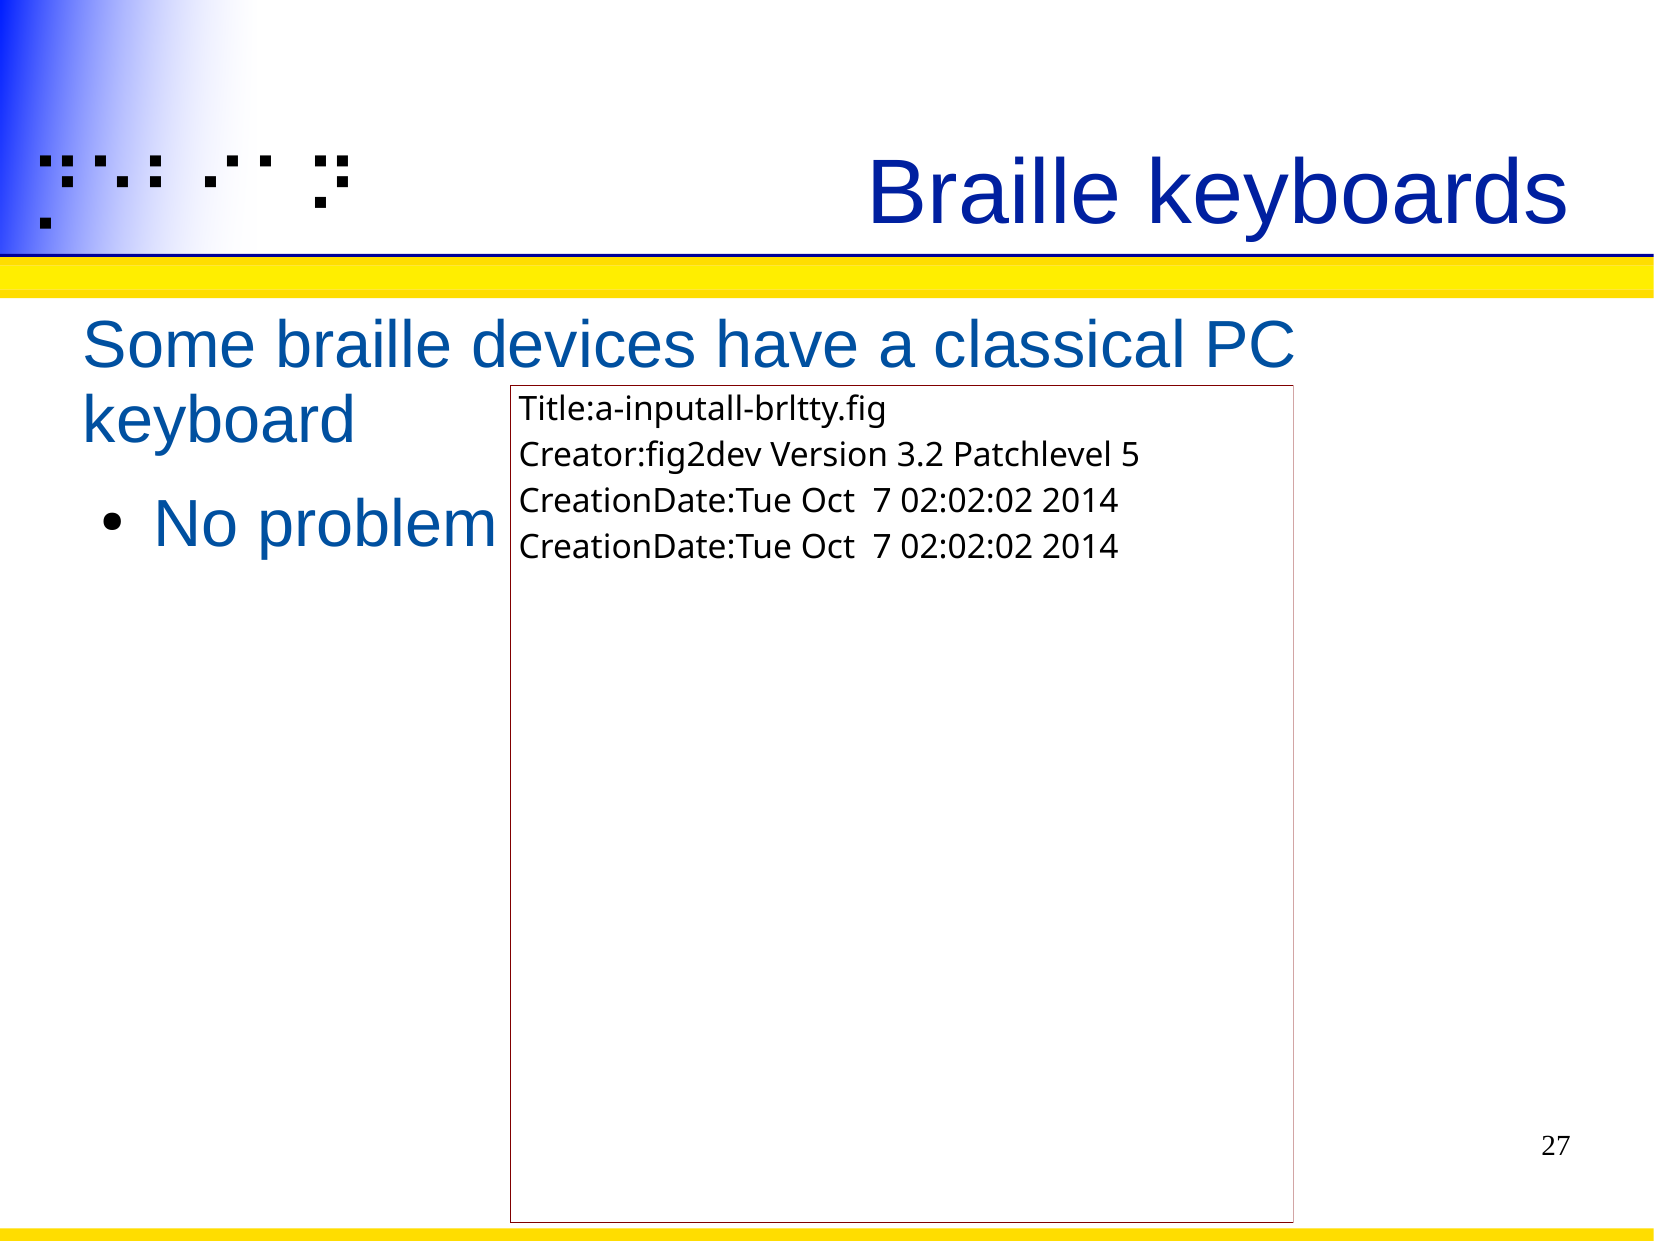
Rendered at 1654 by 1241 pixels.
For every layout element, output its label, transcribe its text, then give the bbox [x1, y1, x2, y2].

picture [507, 382, 1294, 1223]
title Braille keyboards [372, 126, 1571, 257]
list Some braille devices have a classical PC keyboard No problem [82, 307, 1571, 1126]
